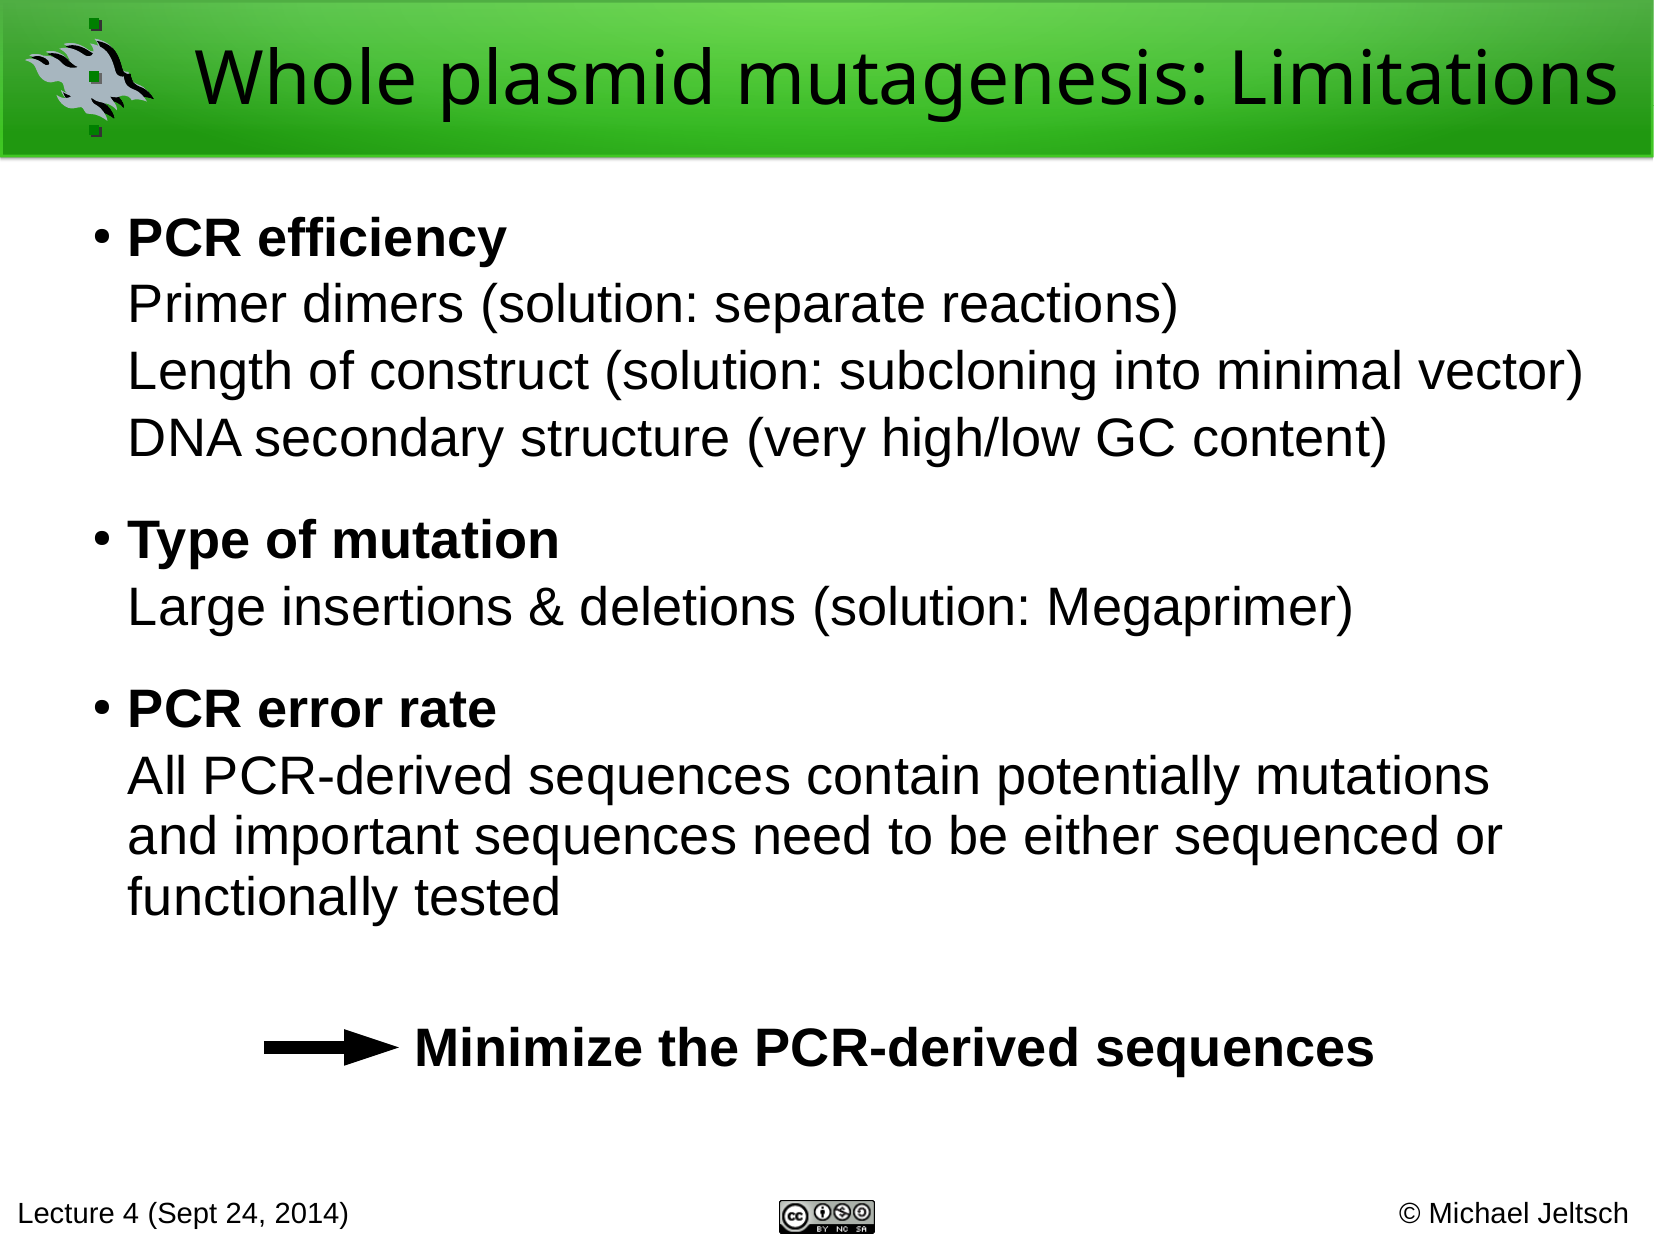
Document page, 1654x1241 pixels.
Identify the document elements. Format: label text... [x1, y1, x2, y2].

text_box PCR efficiency Primer dimers (solution: separate reactions) Length of construct (solution: subcloning into minimal vector) DNA secondary structure (very high/low GC content) [77, 199, 1597, 475]
title Whole plasmid mutagenesis: Limitations [180, 30, 1636, 121]
text_box PCR error rate All PCR-derived sequences contain potentially mutations and important sequences need to be either sequenced or functionally tested [77, 671, 1516, 935]
picture [779, 1200, 875, 1234]
text_box Minimize the PCR-derived sequences [399, 1009, 1390, 1086]
text_box Type of mutation Large insertions & deletions (solution: Megaprimer) [77, 502, 1368, 645]
